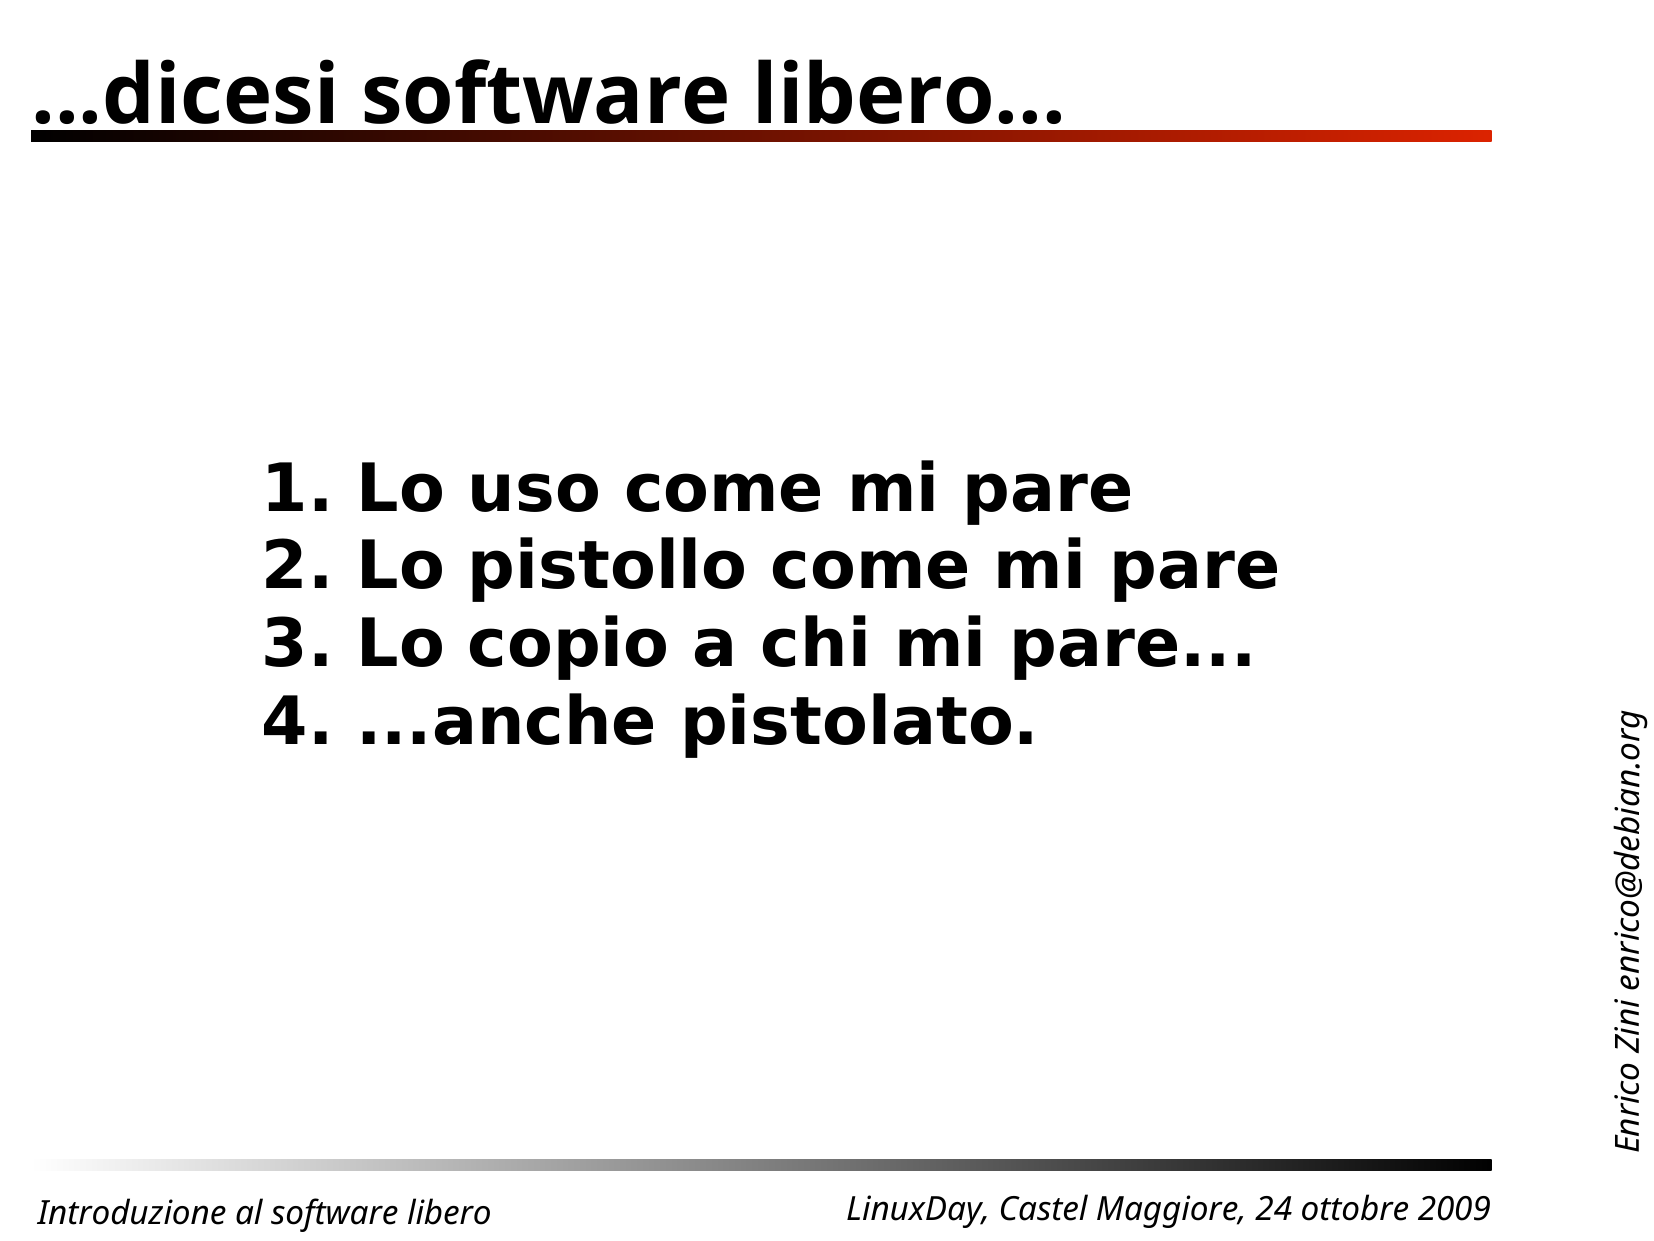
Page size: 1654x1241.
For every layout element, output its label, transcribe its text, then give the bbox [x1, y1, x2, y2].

text_box 1. Lo uso come mi pare 2. Lo pistollo come mi pare 3. Lo copio a chi mi pare... 4. ...anche pistolato. [261, 449, 1282, 761]
text_box ...dicesi software libero... [31, 34, 1438, 168]
